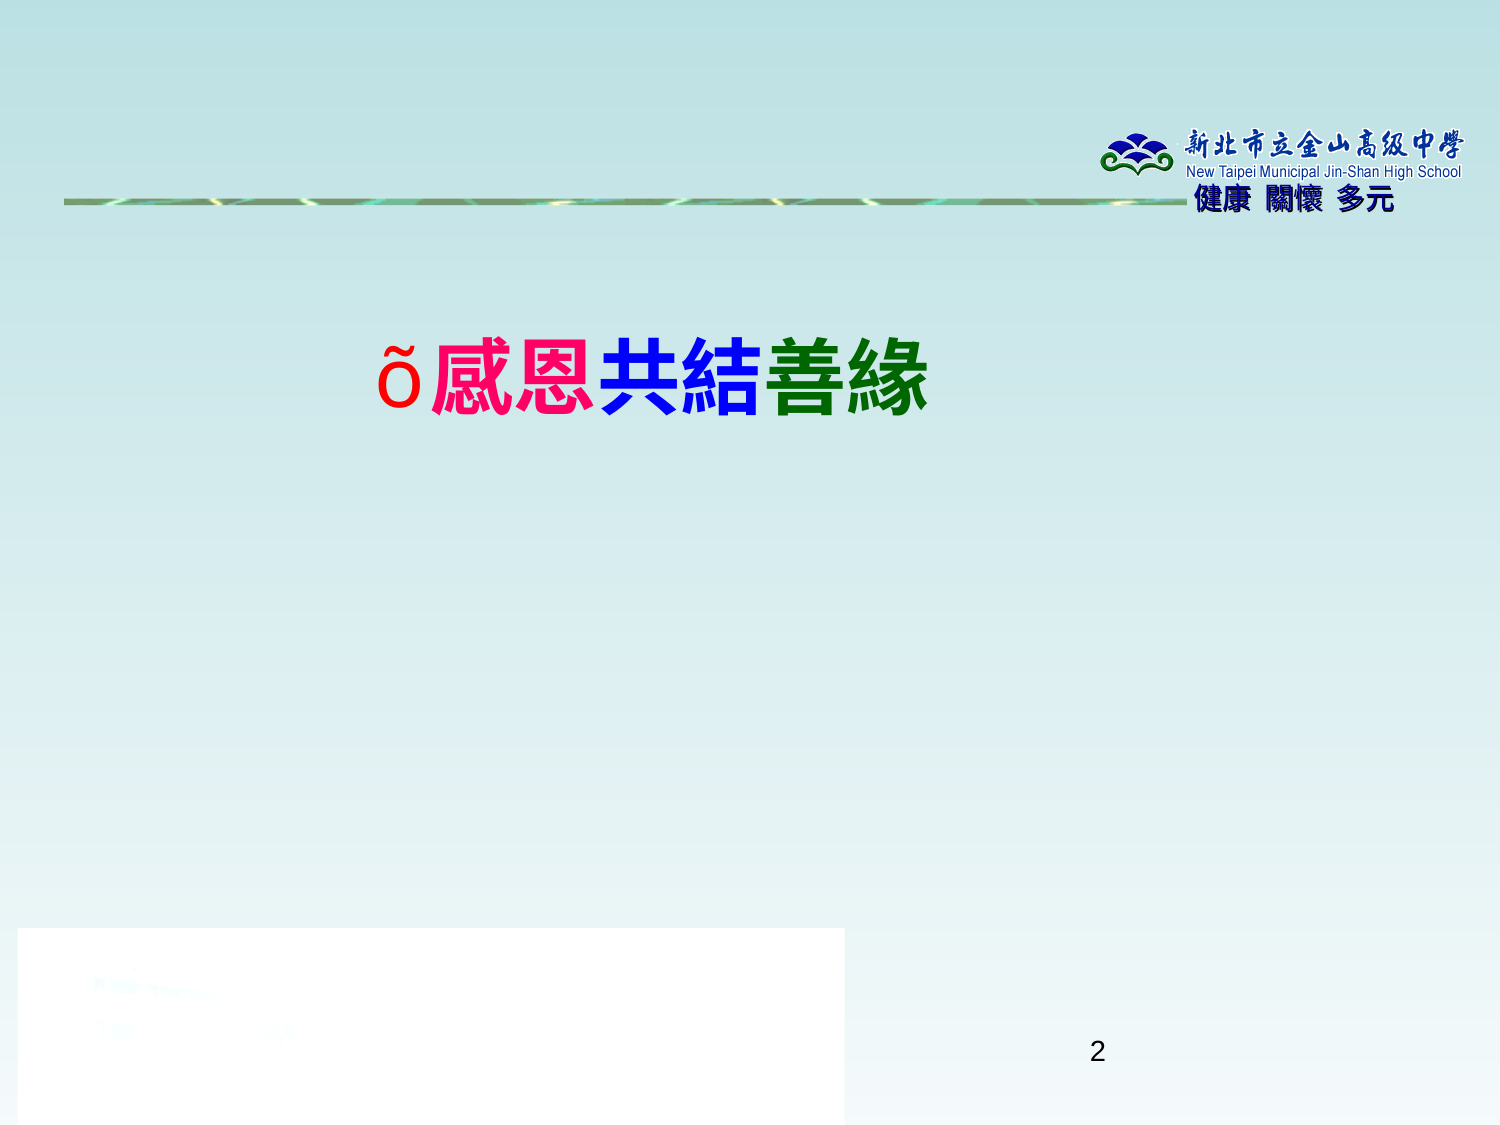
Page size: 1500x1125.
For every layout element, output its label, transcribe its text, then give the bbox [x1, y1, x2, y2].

list 感恩共結善緣 [359, 317, 1216, 552]
text_box [1074, 1024, 1426, 1103]
